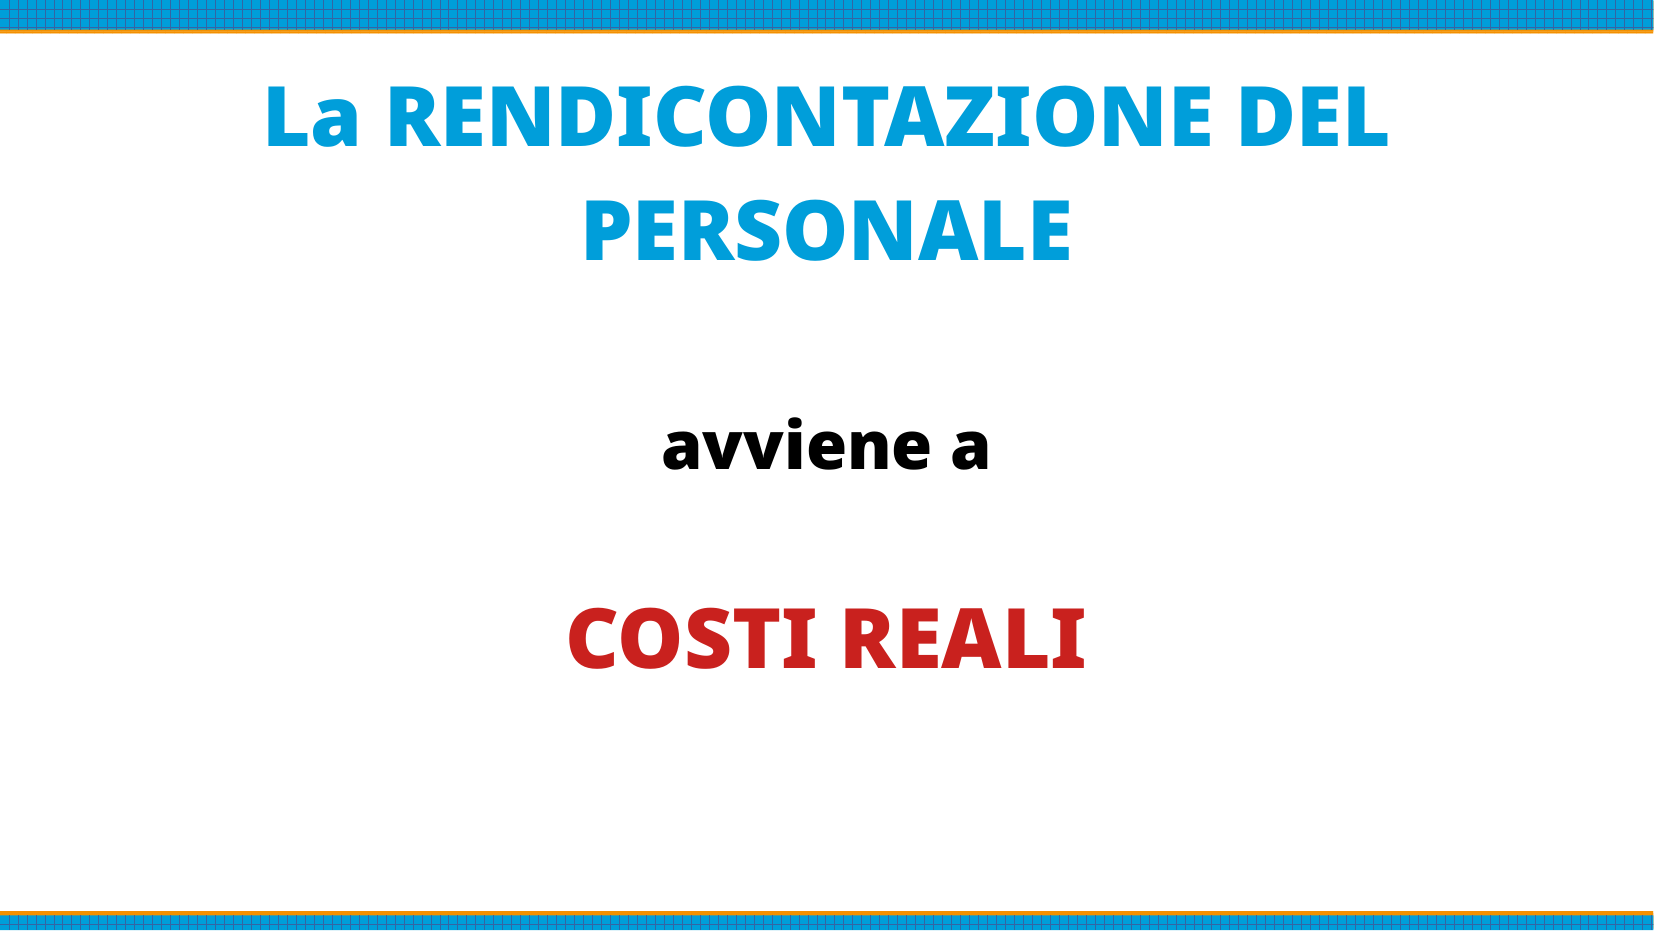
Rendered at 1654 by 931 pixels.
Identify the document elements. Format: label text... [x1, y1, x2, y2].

subtitle La RENDICONTAZIONE DEL PERSONALE avviene a COSTI REALI [88, 44, 1565, 798]
